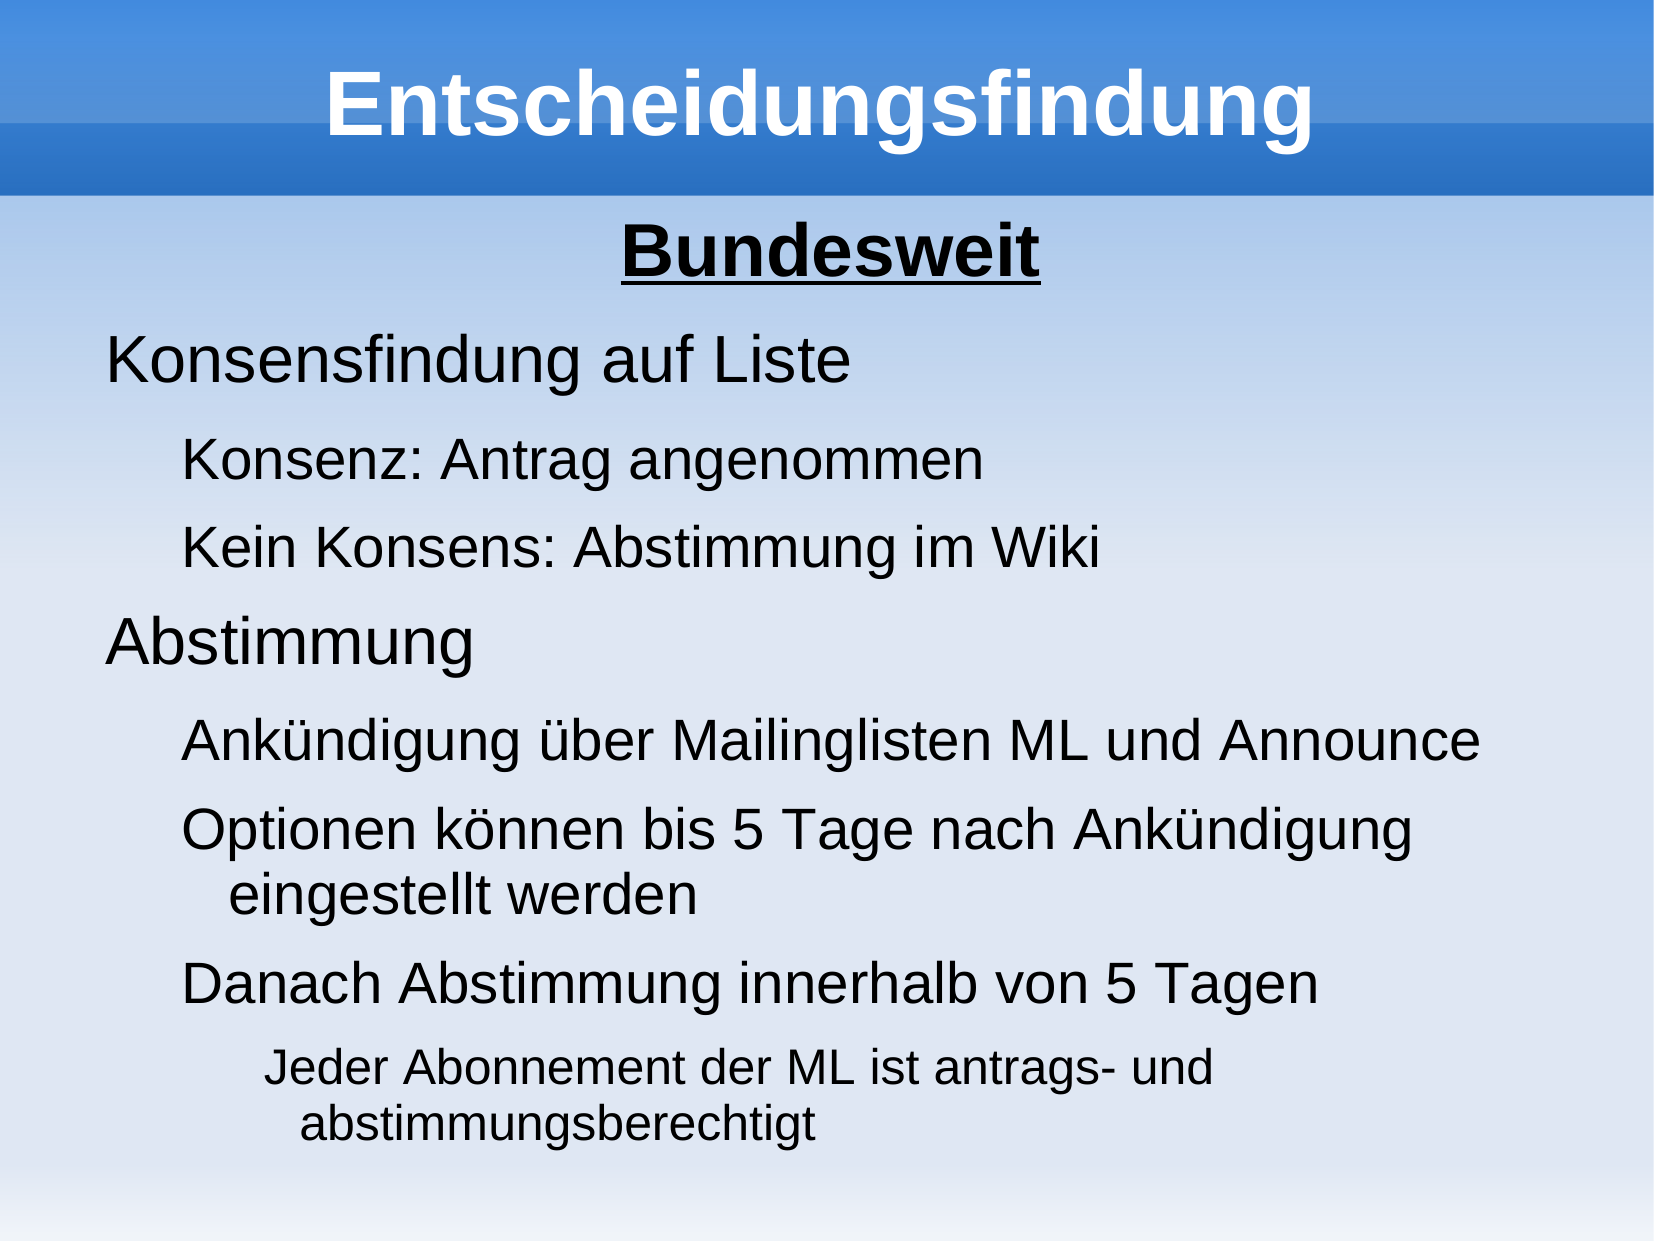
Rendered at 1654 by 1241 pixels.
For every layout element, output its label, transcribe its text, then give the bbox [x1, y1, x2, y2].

title Entscheidungsfindung [76, 52, 1565, 155]
list Bundesweit Konsensfindung auf Liste Konsenz: Antrag angenommen Kein Konsens: Abstimmung im Wiki Abstimmung Ankündigung über Mailinglisten ML und Announce Optionen können bis 5 Tage nach Ankündigung eingestellt werden Danach Abstimmung innerhalb von 5 Tagen Jeder Abonnement der ML ist antrags- und abstimmungsberechtigt [86, 208, 1576, 1151]
picture [0, 0, 1654, 1241]
